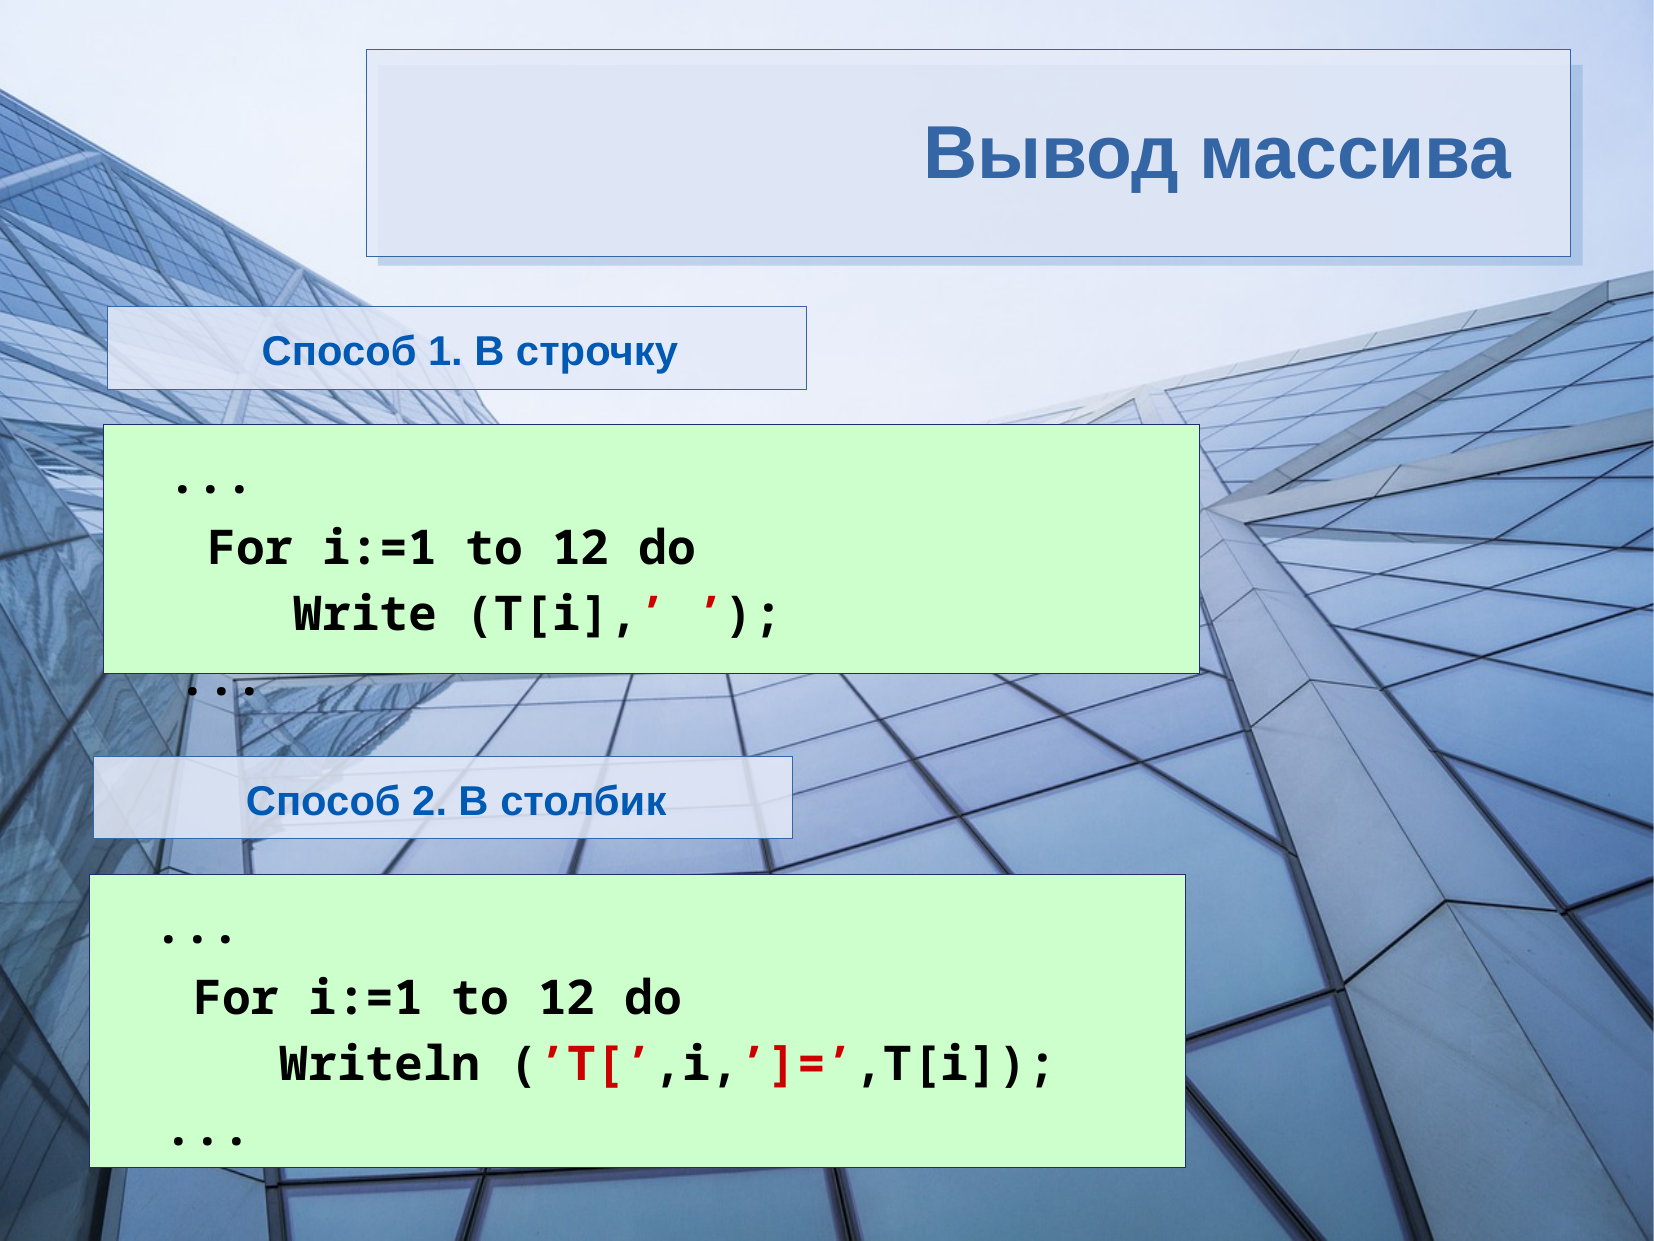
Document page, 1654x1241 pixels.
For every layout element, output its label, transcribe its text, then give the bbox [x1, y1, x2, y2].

picture [0, 0, 1654, 1241]
title Вывод массива [366, 49, 1571, 257]
text_box ... For i:=1 to 12 do Writeln (’T[’,i,’]=’,T[i]); ... [89, 874, 1186, 1168]
text_box Способ 2. В столбик [93, 756, 793, 839]
text_box [377, 64, 1583, 266]
text_box Способ 1. В строчку [107, 306, 807, 390]
text_box ... For i:=1 to 12 do Write (T[i],’ ’); ... [103, 424, 1200, 674]
